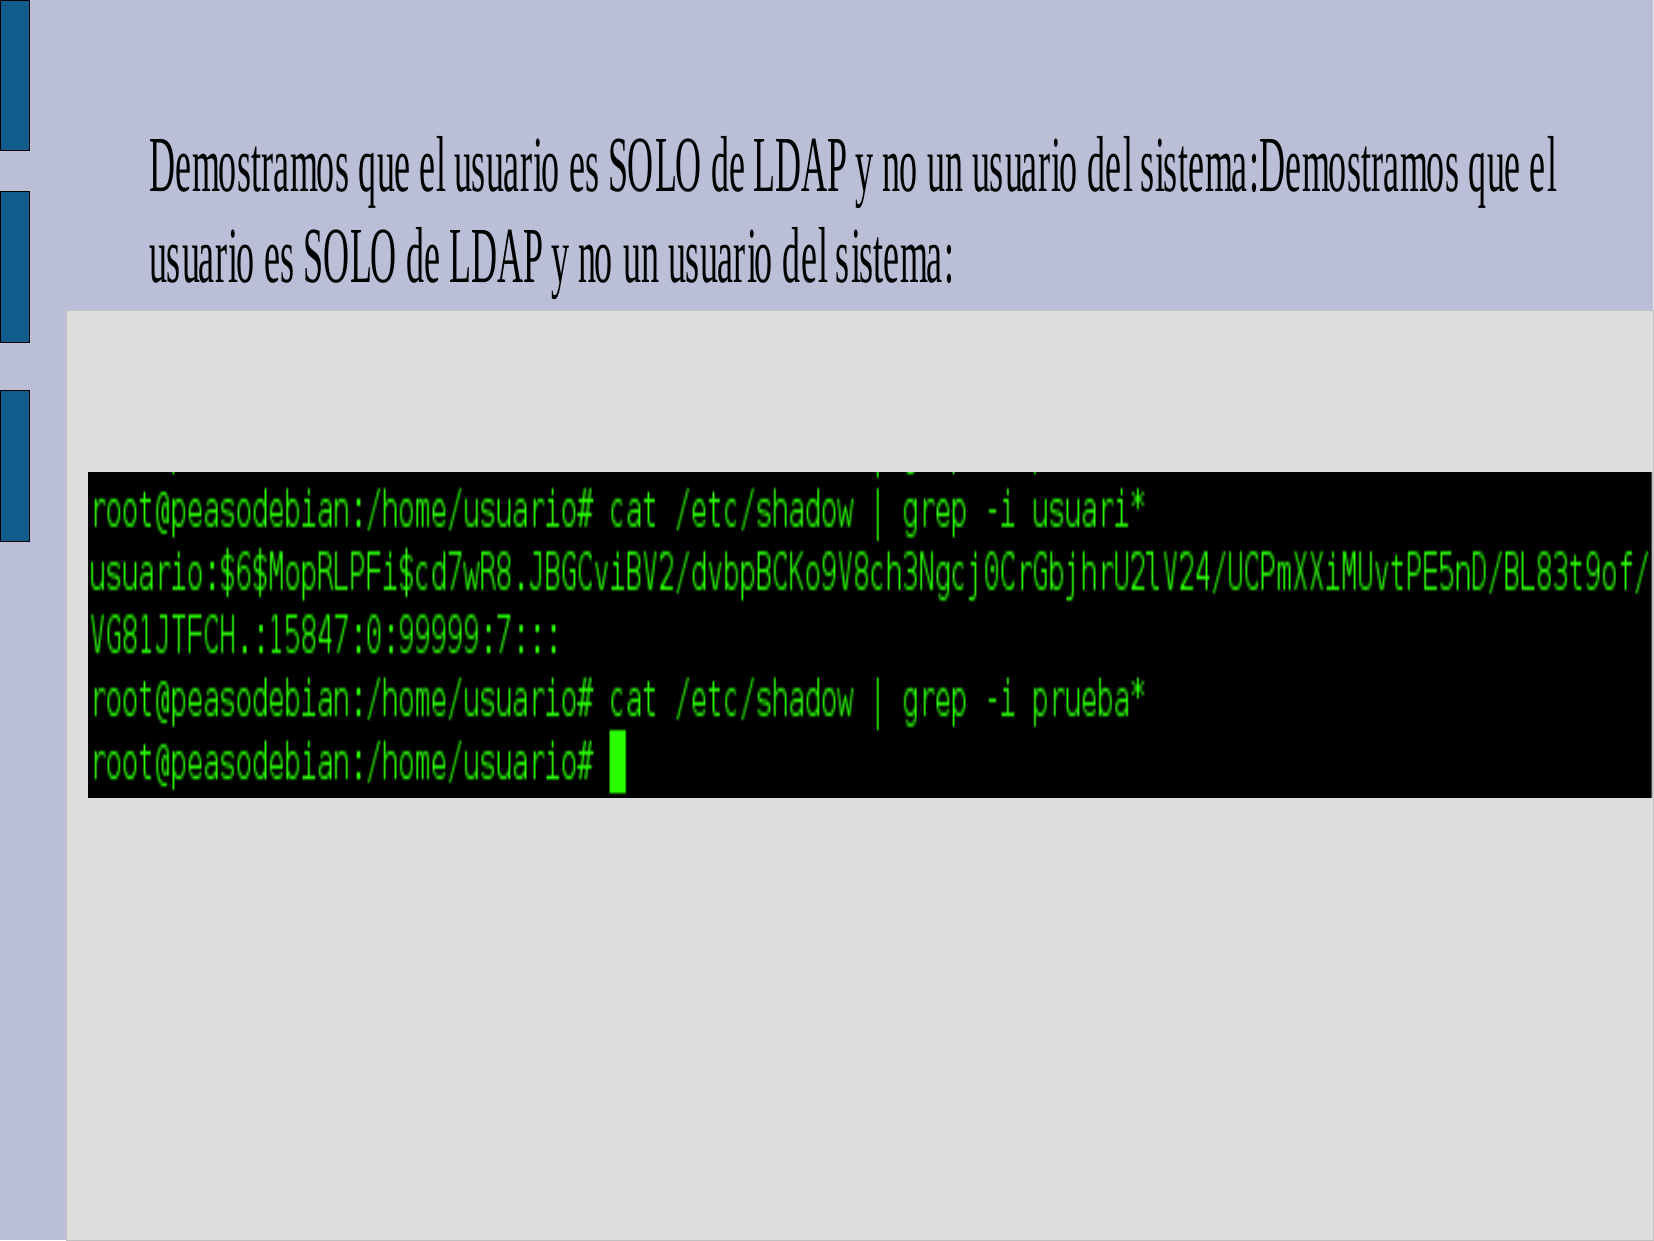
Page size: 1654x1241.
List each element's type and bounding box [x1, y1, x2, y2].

picture [88, 472, 1654, 798]
chart [147, 118, 1594, 680]
